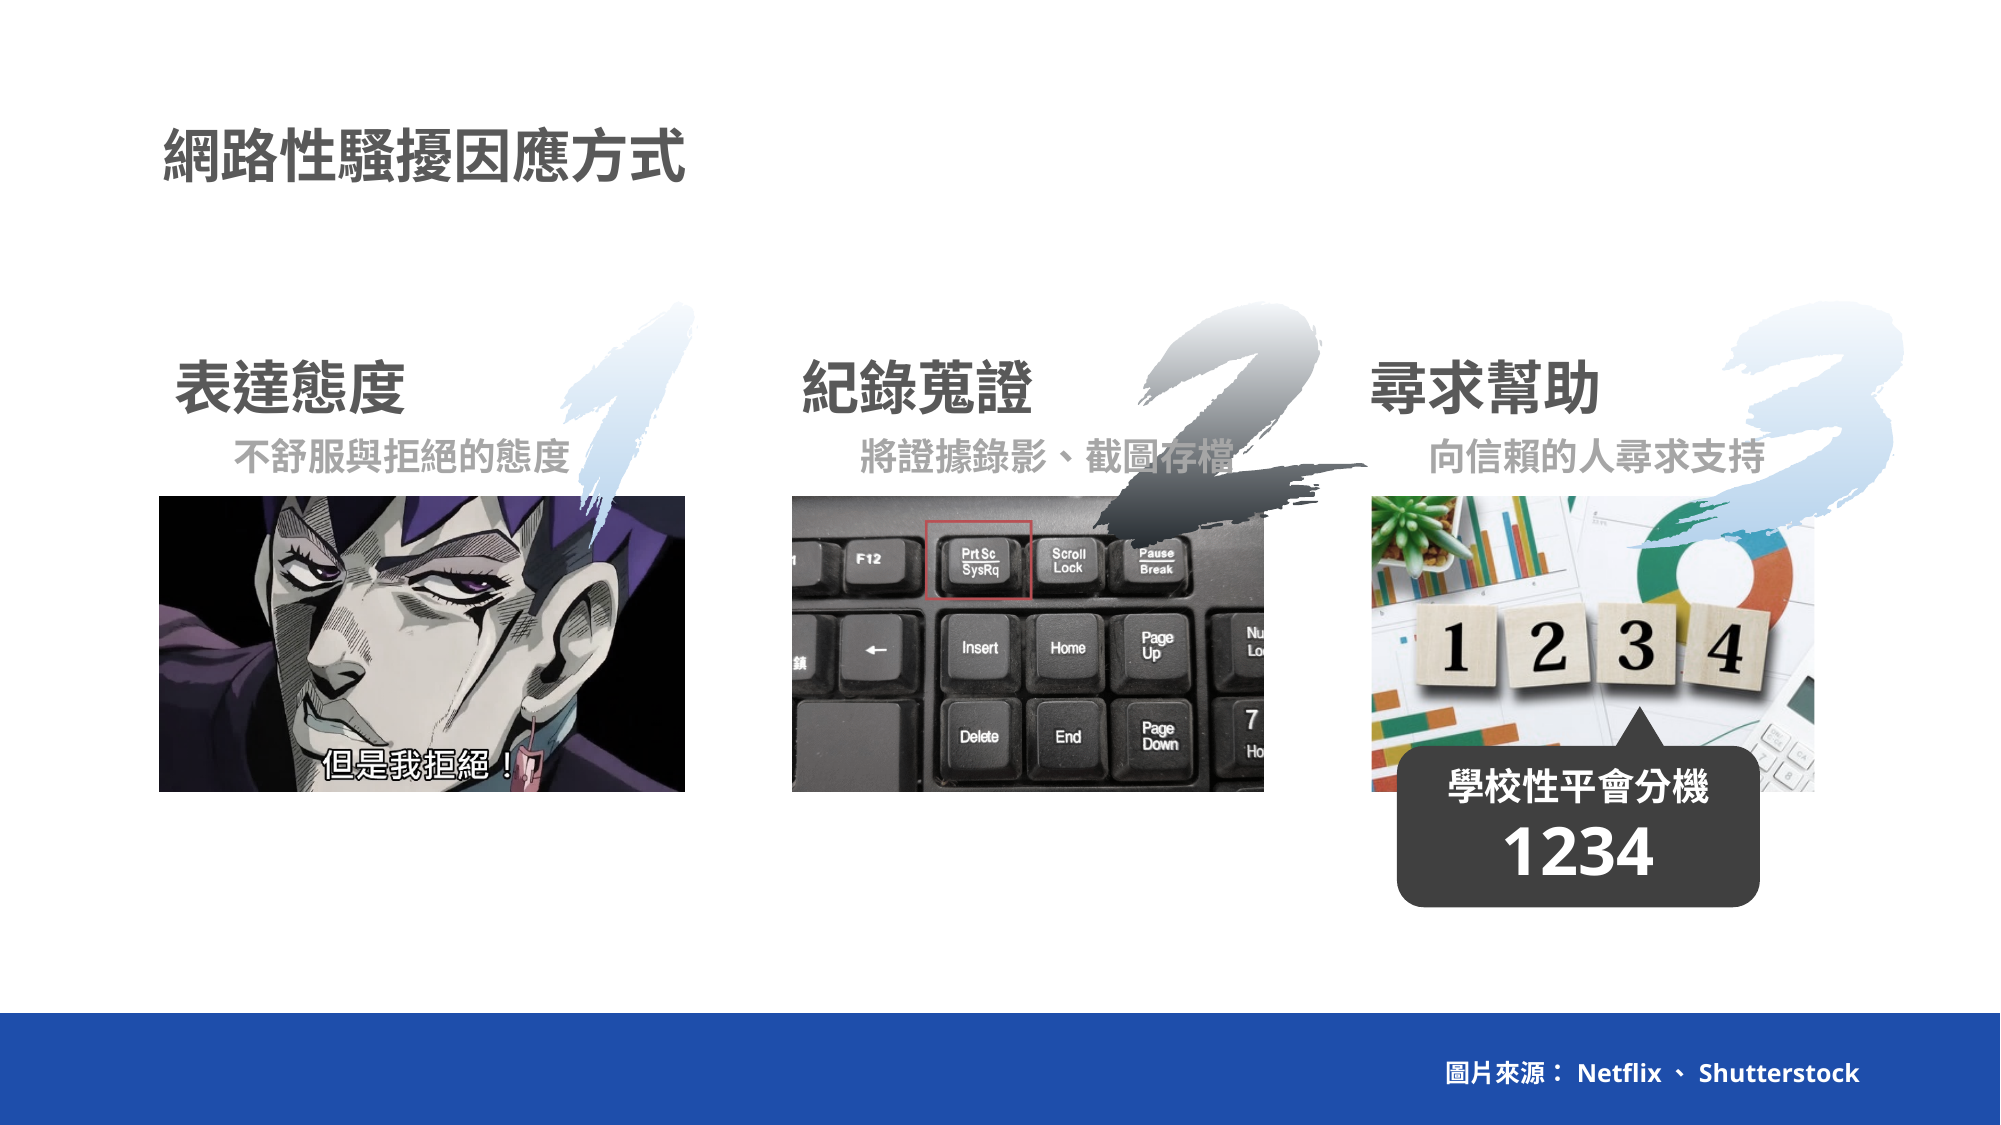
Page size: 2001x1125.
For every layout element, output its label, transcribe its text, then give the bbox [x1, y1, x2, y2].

text_box [0, 0, 2000, 1013]
picture [1371, 496, 1815, 792]
text_box 網路性騷擾因應方式 [148, 111, 702, 196]
text_box 不舒服與拒絕的態度 [218, 425, 586, 485]
text_box 圖片來源：Netflix、Shutterstock [1431, 1050, 1875, 1095]
text_box 紀錄蒐證 [786, 343, 1060, 430]
text_box 尋求幫助 [1354, 343, 1628, 430]
text_box 向信賴的人尋求支持 [1413, 425, 1844, 485]
text_box 表達態度 [159, 343, 433, 430]
text_box 學校性平會分機 1234 [1432, 756, 1725, 896]
picture [159, 496, 685, 792]
picture [792, 496, 1264, 792]
text_box 將證據錄影、截圖存檔 [845, 425, 1263, 485]
